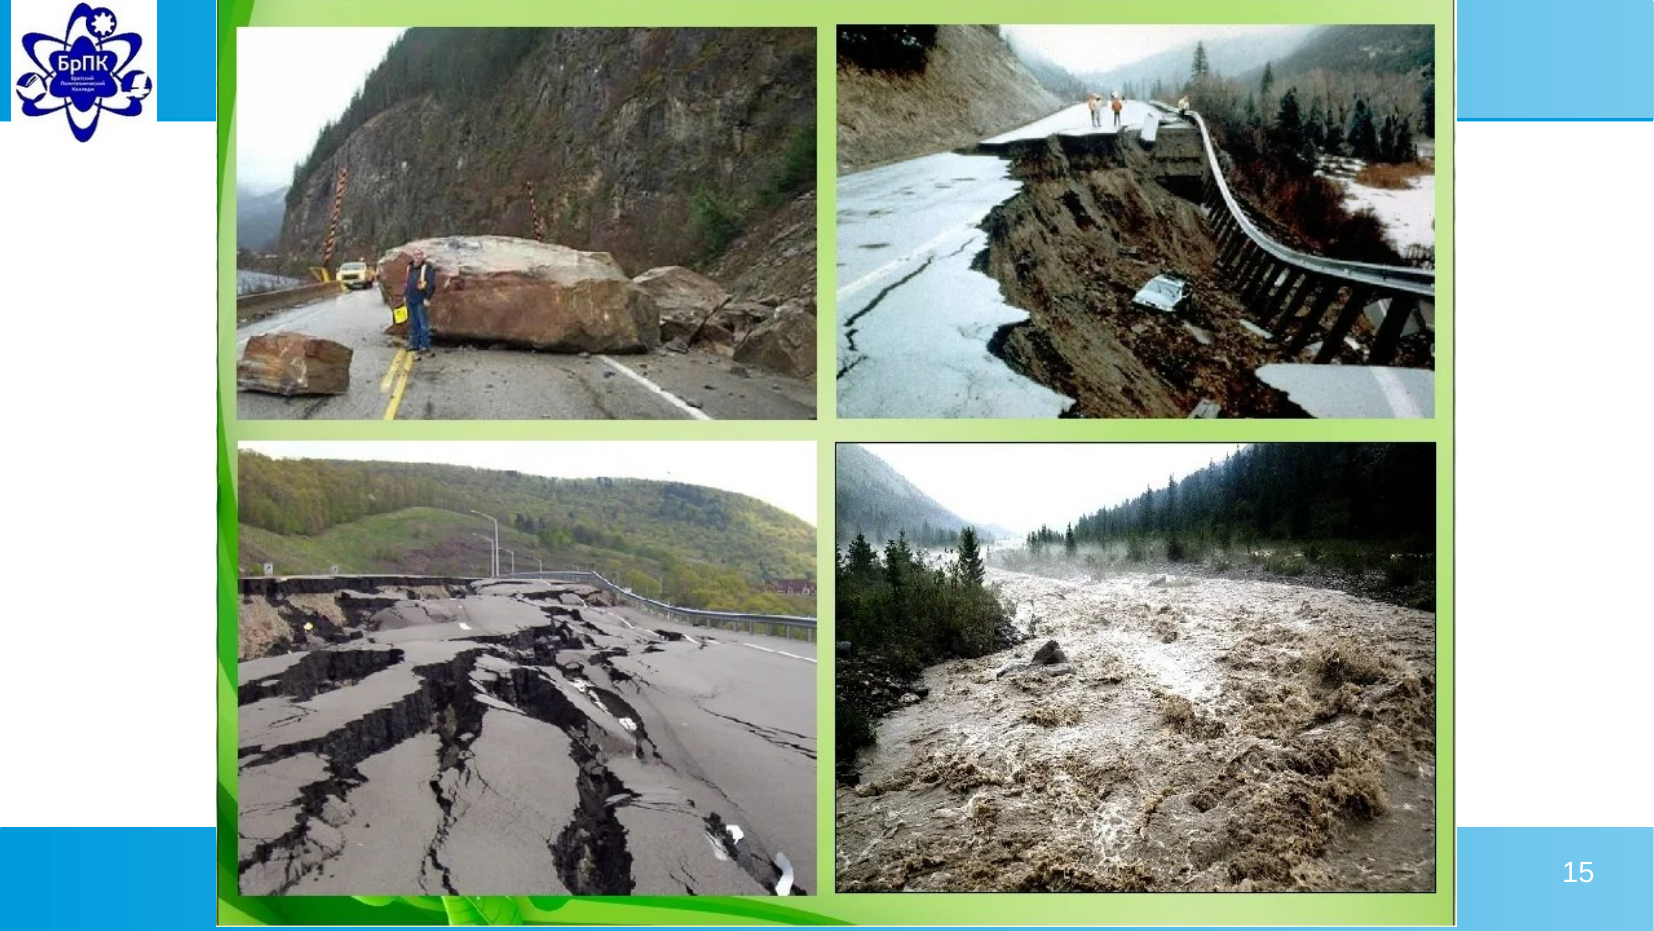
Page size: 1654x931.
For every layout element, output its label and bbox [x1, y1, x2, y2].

picture [216, 0, 1457, 927]
picture [11, 0, 157, 145]
